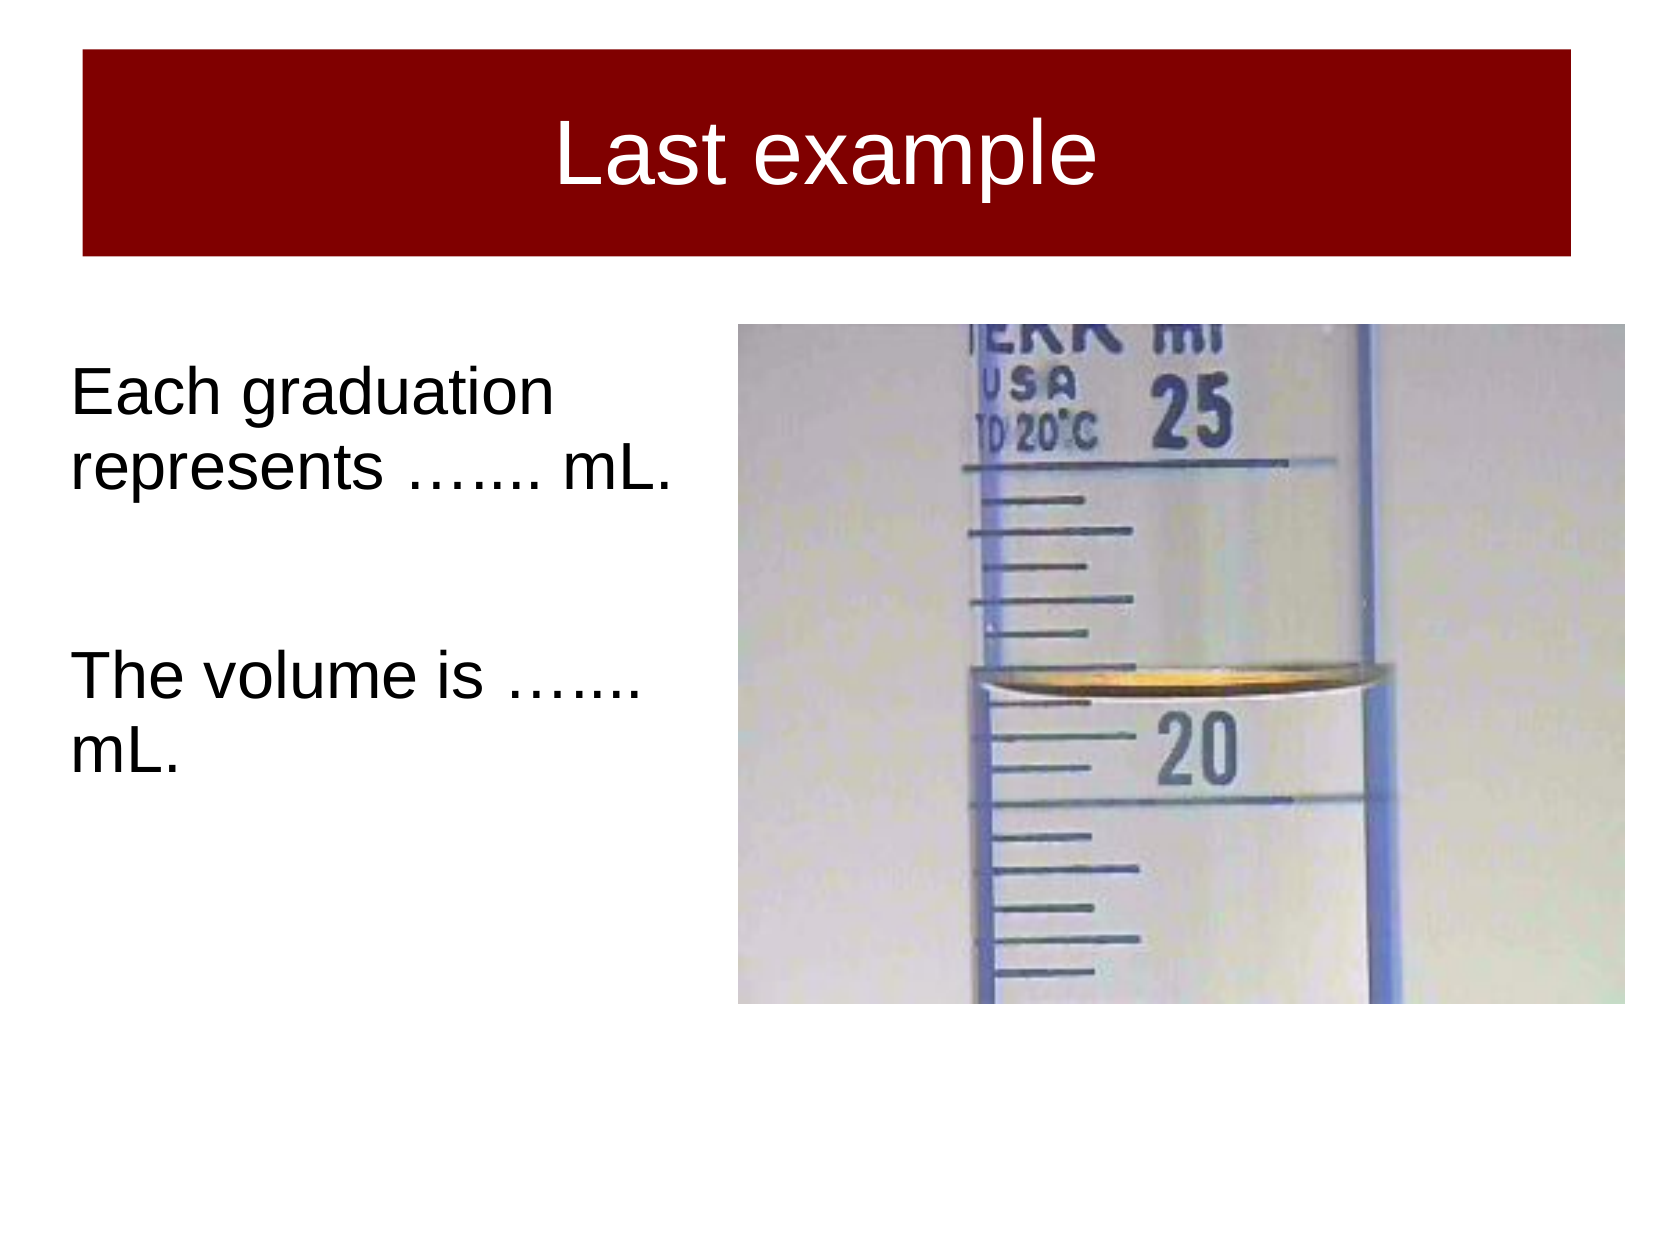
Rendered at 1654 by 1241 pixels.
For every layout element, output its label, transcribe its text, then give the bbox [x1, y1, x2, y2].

title Last example [82, 49, 1571, 257]
list Each graduation represents ….... mL. The volume is ….... mL. [0, 354, 738, 827]
picture [738, 324, 1625, 1004]
